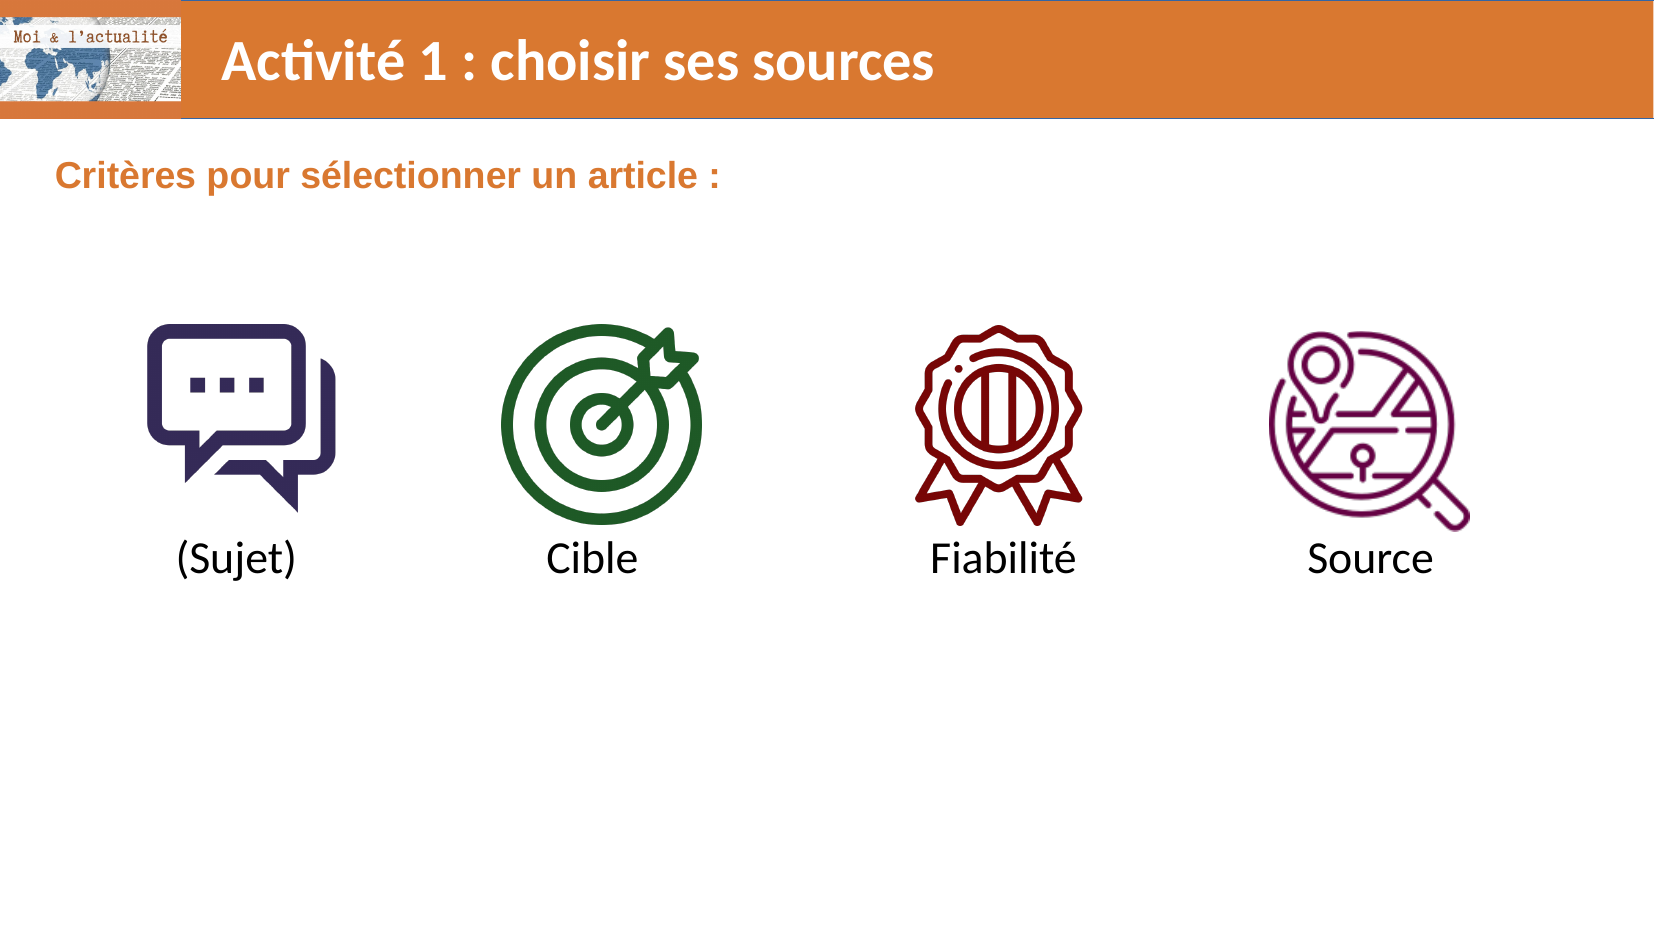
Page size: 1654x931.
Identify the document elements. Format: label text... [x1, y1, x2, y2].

picture [147, 324, 348, 525]
text_box Fiabilité [915, 531, 1093, 593]
picture [501, 324, 702, 525]
text_box (Sujet) [147, 531, 325, 593]
text_box Critères pour sélectionner un article : [29, 147, 1625, 237]
picture [1269, 331, 1470, 532]
text_box [181, 0, 1654, 119]
picture [0, 0, 181, 119]
picture [898, 325, 1099, 526]
text_box Cible [531, 531, 680, 593]
text_box Source [1292, 531, 1470, 593]
text_box Activité 1 : choisir ses sources [206, 29, 1329, 103]
